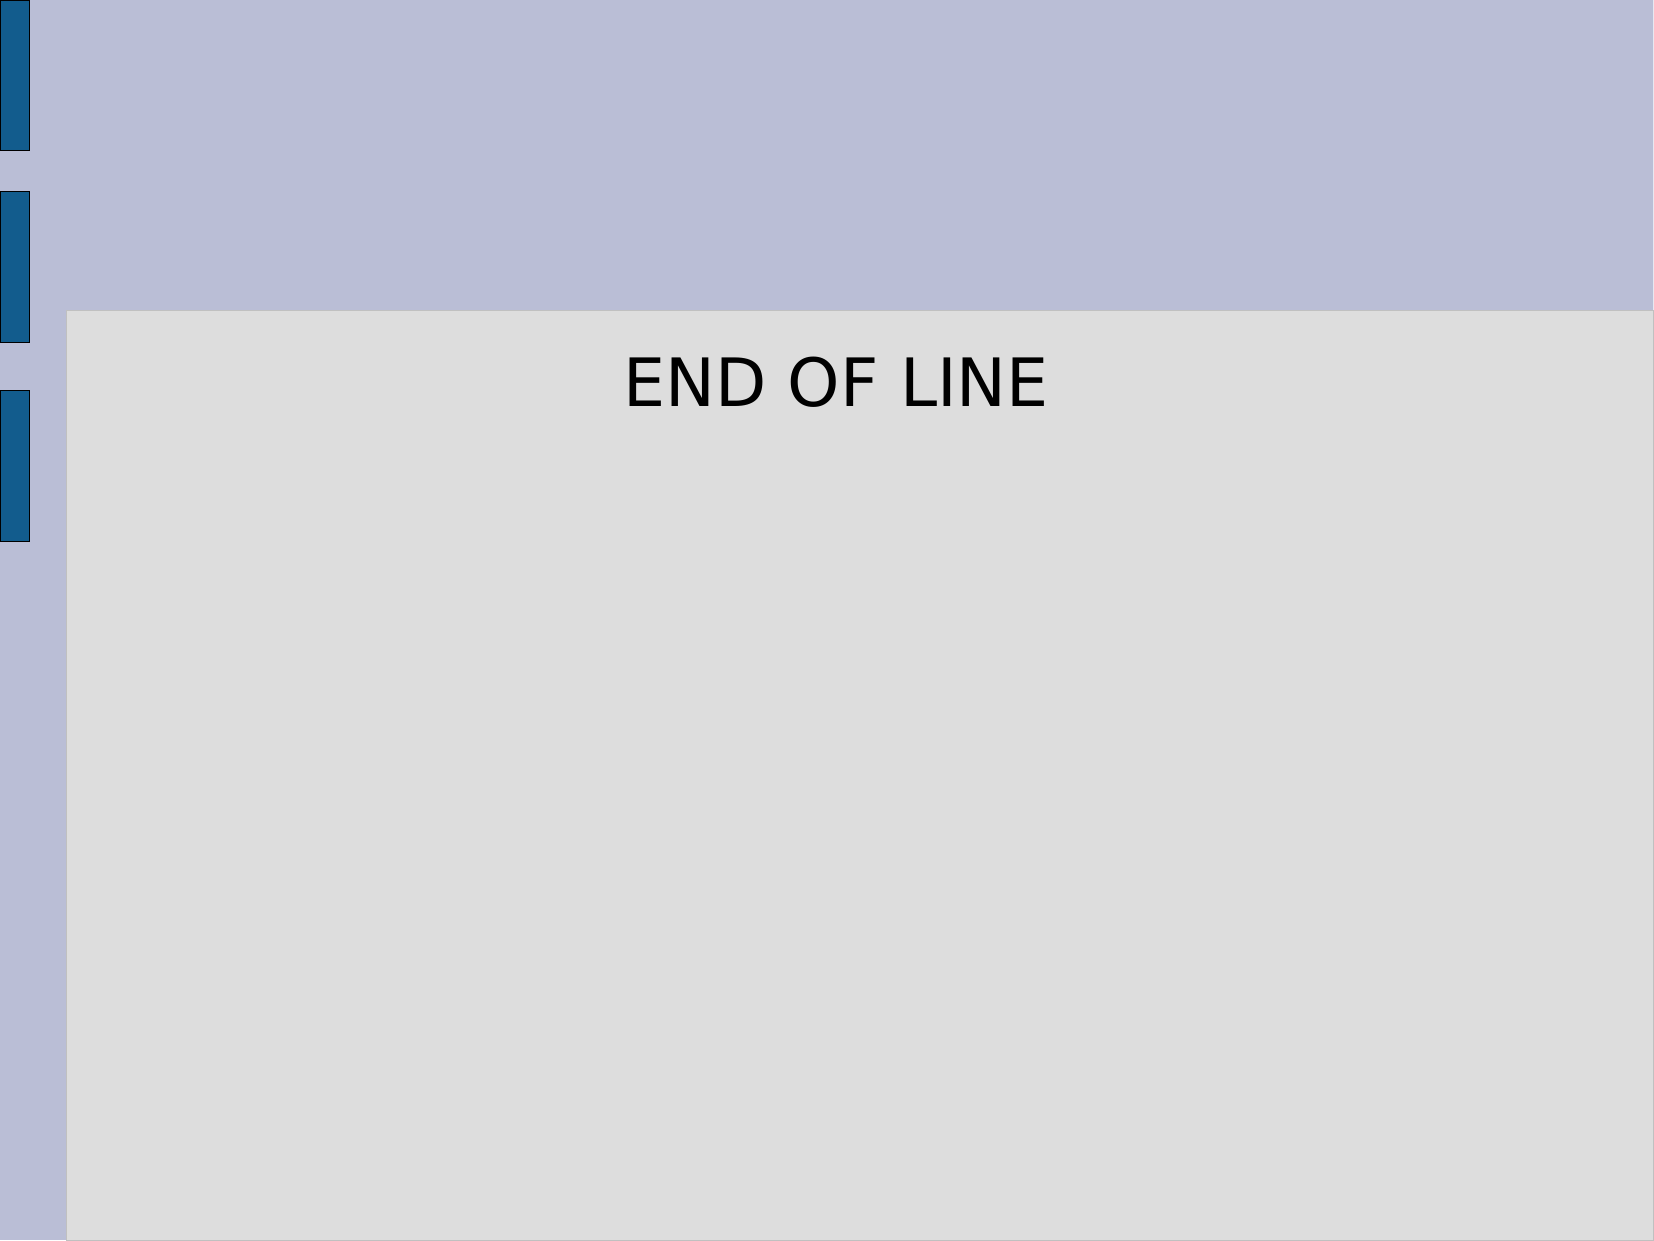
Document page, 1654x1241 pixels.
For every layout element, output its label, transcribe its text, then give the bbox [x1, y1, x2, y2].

list END OF LINE [121, 344, 1534, 1127]
